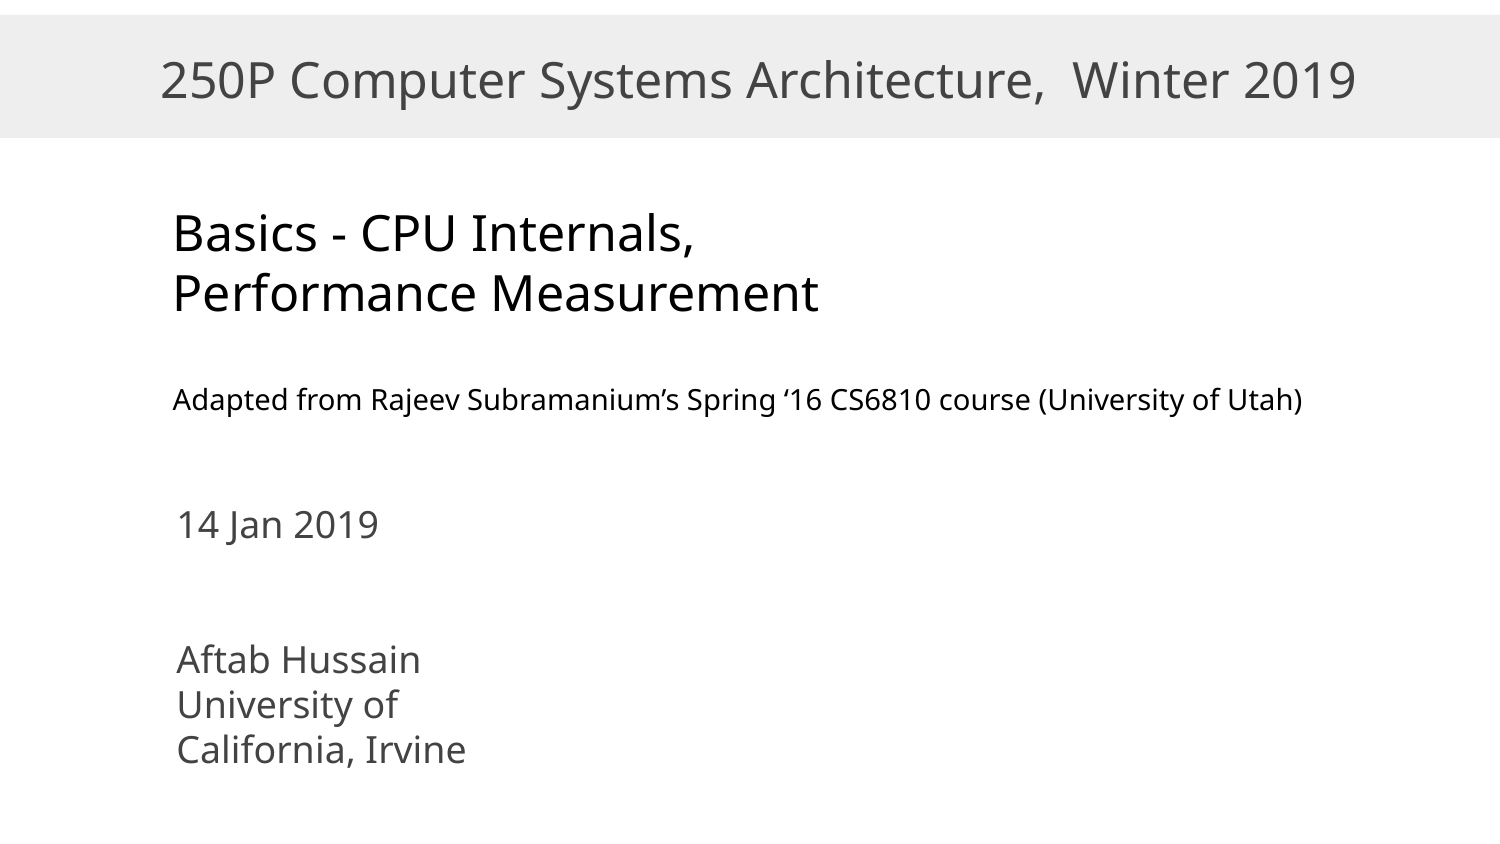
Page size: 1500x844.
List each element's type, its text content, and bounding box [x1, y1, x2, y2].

text_box 14 Jan 2019 Aftab Hussain University of California, Irvine [86, 485, 579, 788]
text_box [0, 14, 1500, 138]
text_box Basics - CPU Internals, Performance Measurement Adapted from Rajeev Subramanium’s Spring ‘16 CS6810 course (University of Utah) [157, 186, 1426, 337]
text_box 250P Computer Systems Architecture, Winter 2019 [70, 34, 1500, 139]
